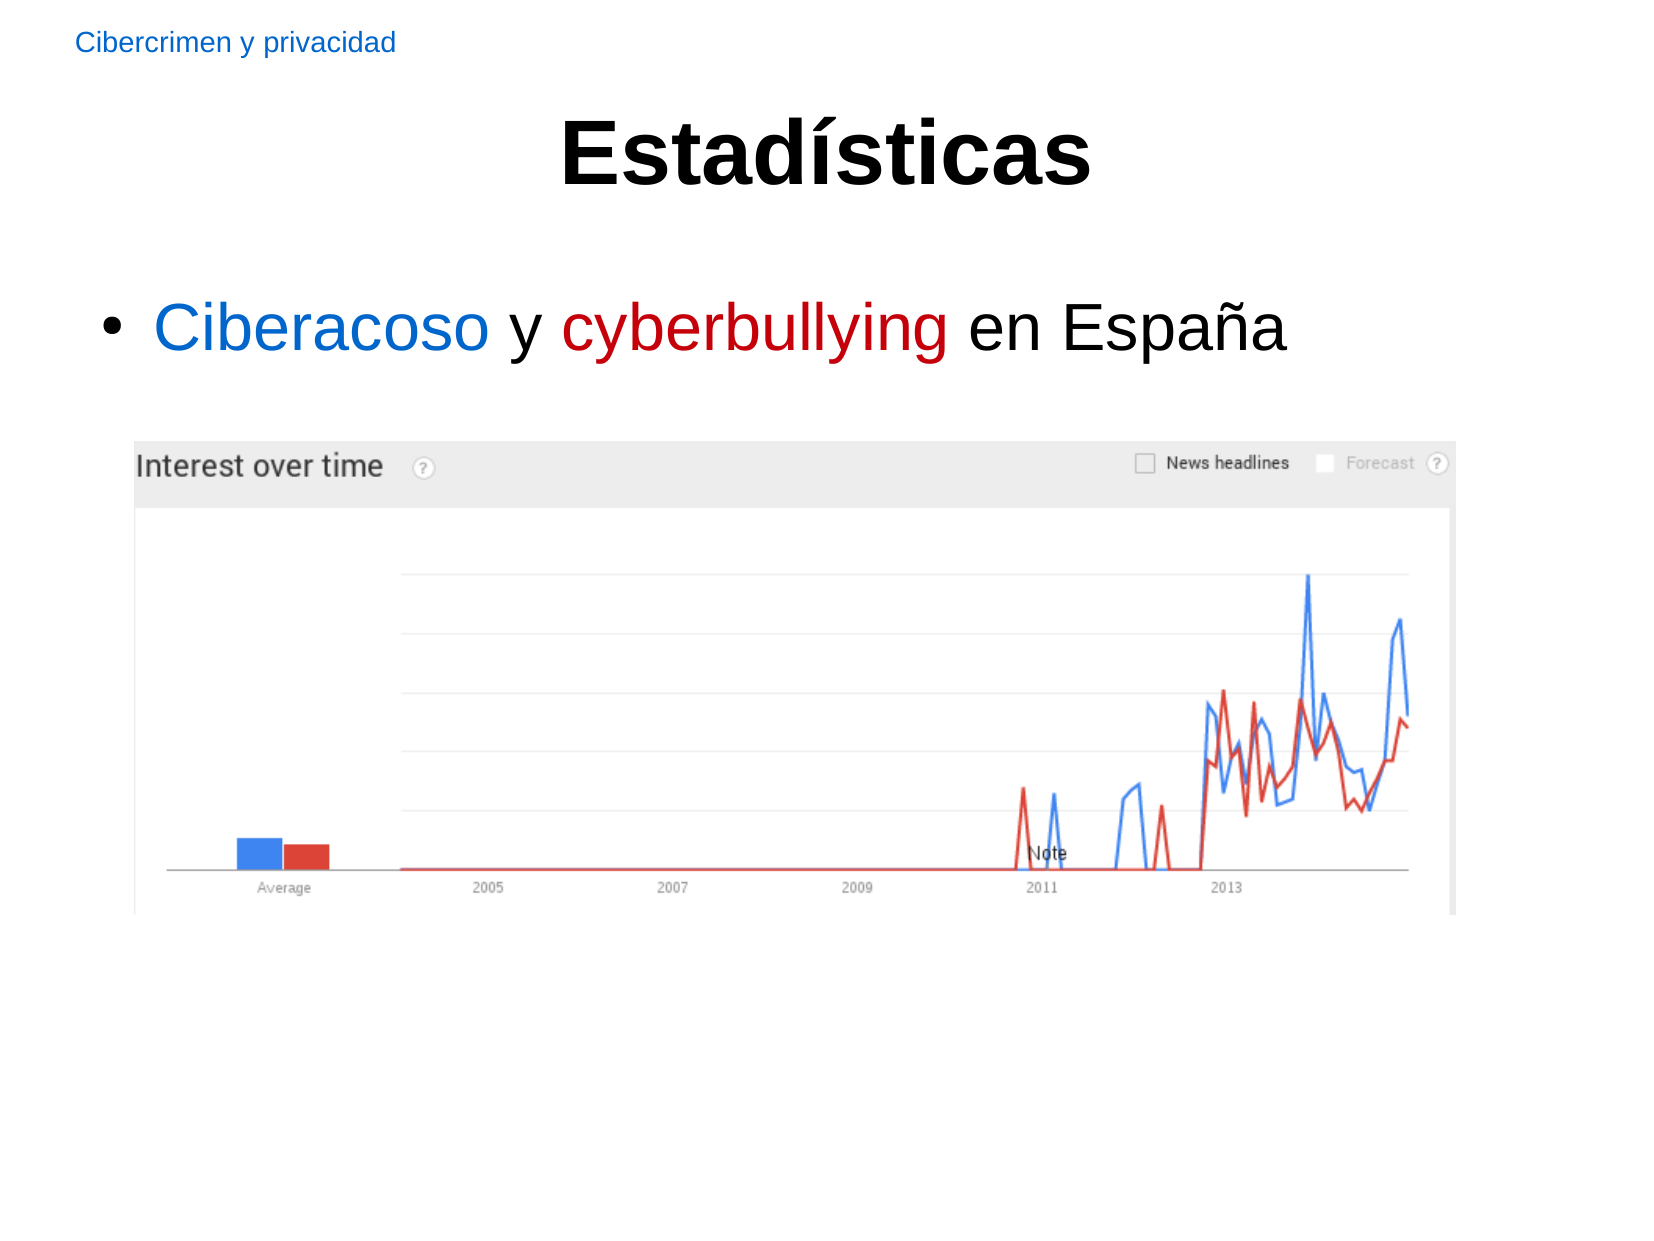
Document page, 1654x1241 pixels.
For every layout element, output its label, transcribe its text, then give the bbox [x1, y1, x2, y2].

list Ciberacoso y cyberbullying en España [82, 290, 1571, 1010]
picture [134, 441, 1456, 916]
title Estadísticas [82, 49, 1571, 257]
text_box Cibercrimen y privacidad [60, 18, 451, 66]
